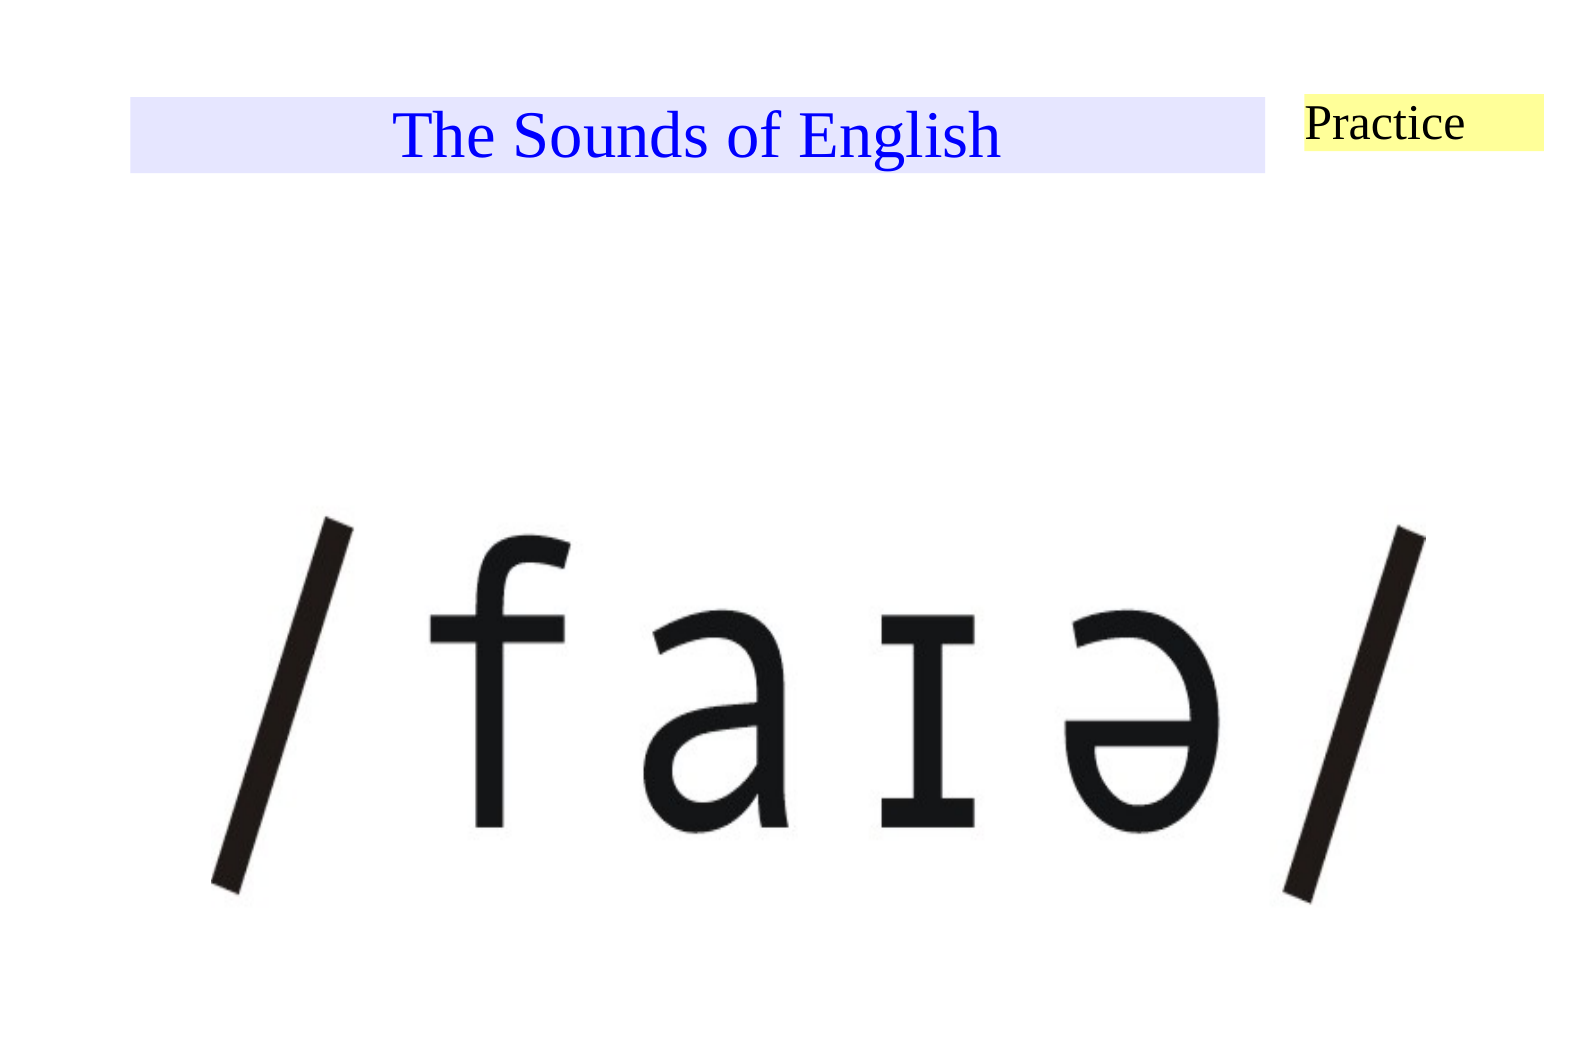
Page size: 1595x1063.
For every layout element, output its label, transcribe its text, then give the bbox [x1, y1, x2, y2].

text_box Practice [1304, 94, 1544, 152]
text_box The Sounds of English [130, 97, 1266, 174]
picture [211, 440, 1426, 1047]
